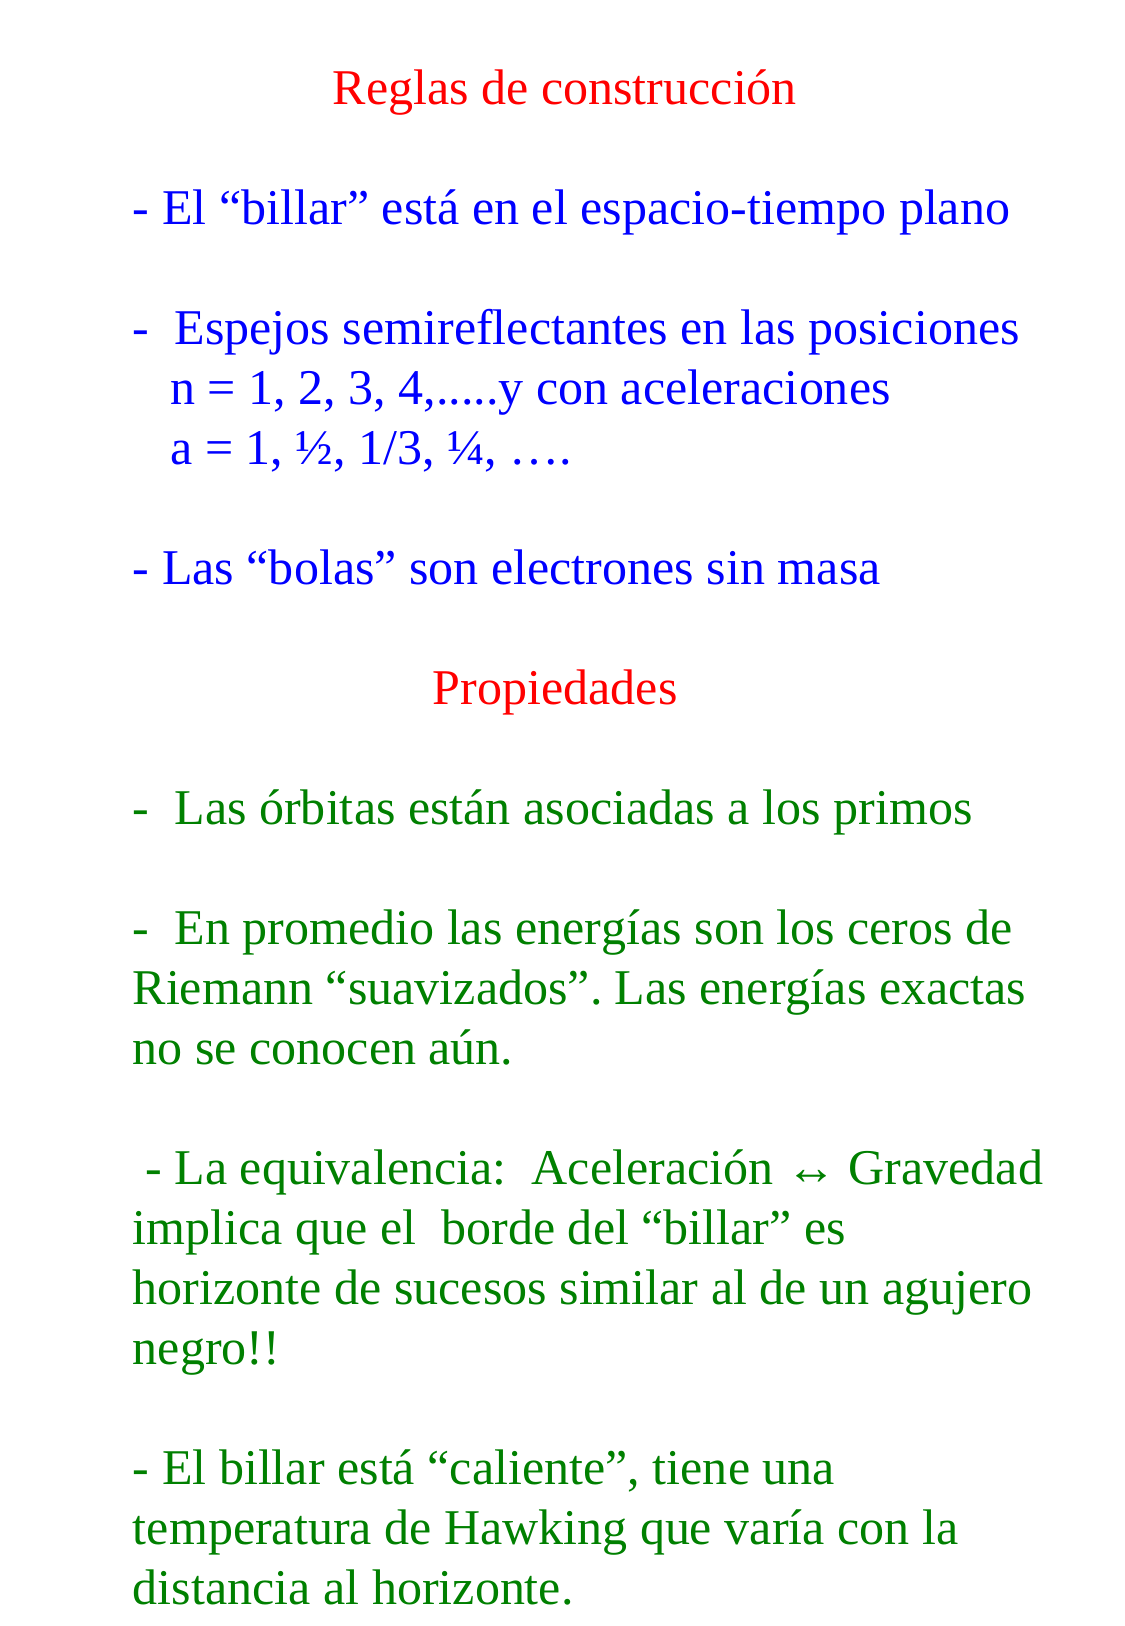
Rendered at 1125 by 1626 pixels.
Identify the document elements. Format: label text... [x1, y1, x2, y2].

text_box Reglas de construcción - El “billar” está en el espacio-tiempo plano - Espejos semireflectantes en las posiciones n = 1, 2, 3, 4,.....y con aceleraciones a = 1, ½, 1/3, ¼, …. - Las “bolas” son electrones sin masa Propiedades - Las órbitas están asociadas a los primos - En promedio las energías son los ceros de Riemann “suavizados”. Las energías exactas no se conocen aún. - La equivalencia: Aceleración ↔ Gravedad implica que el borde del “billar” es horizonte de sucesos similar al de un agujero negro!! - El billar está “caliente”, tiene una temperatura de Hawking que varía con la distancia al horizonte. [118, 47, 1063, 1626]
